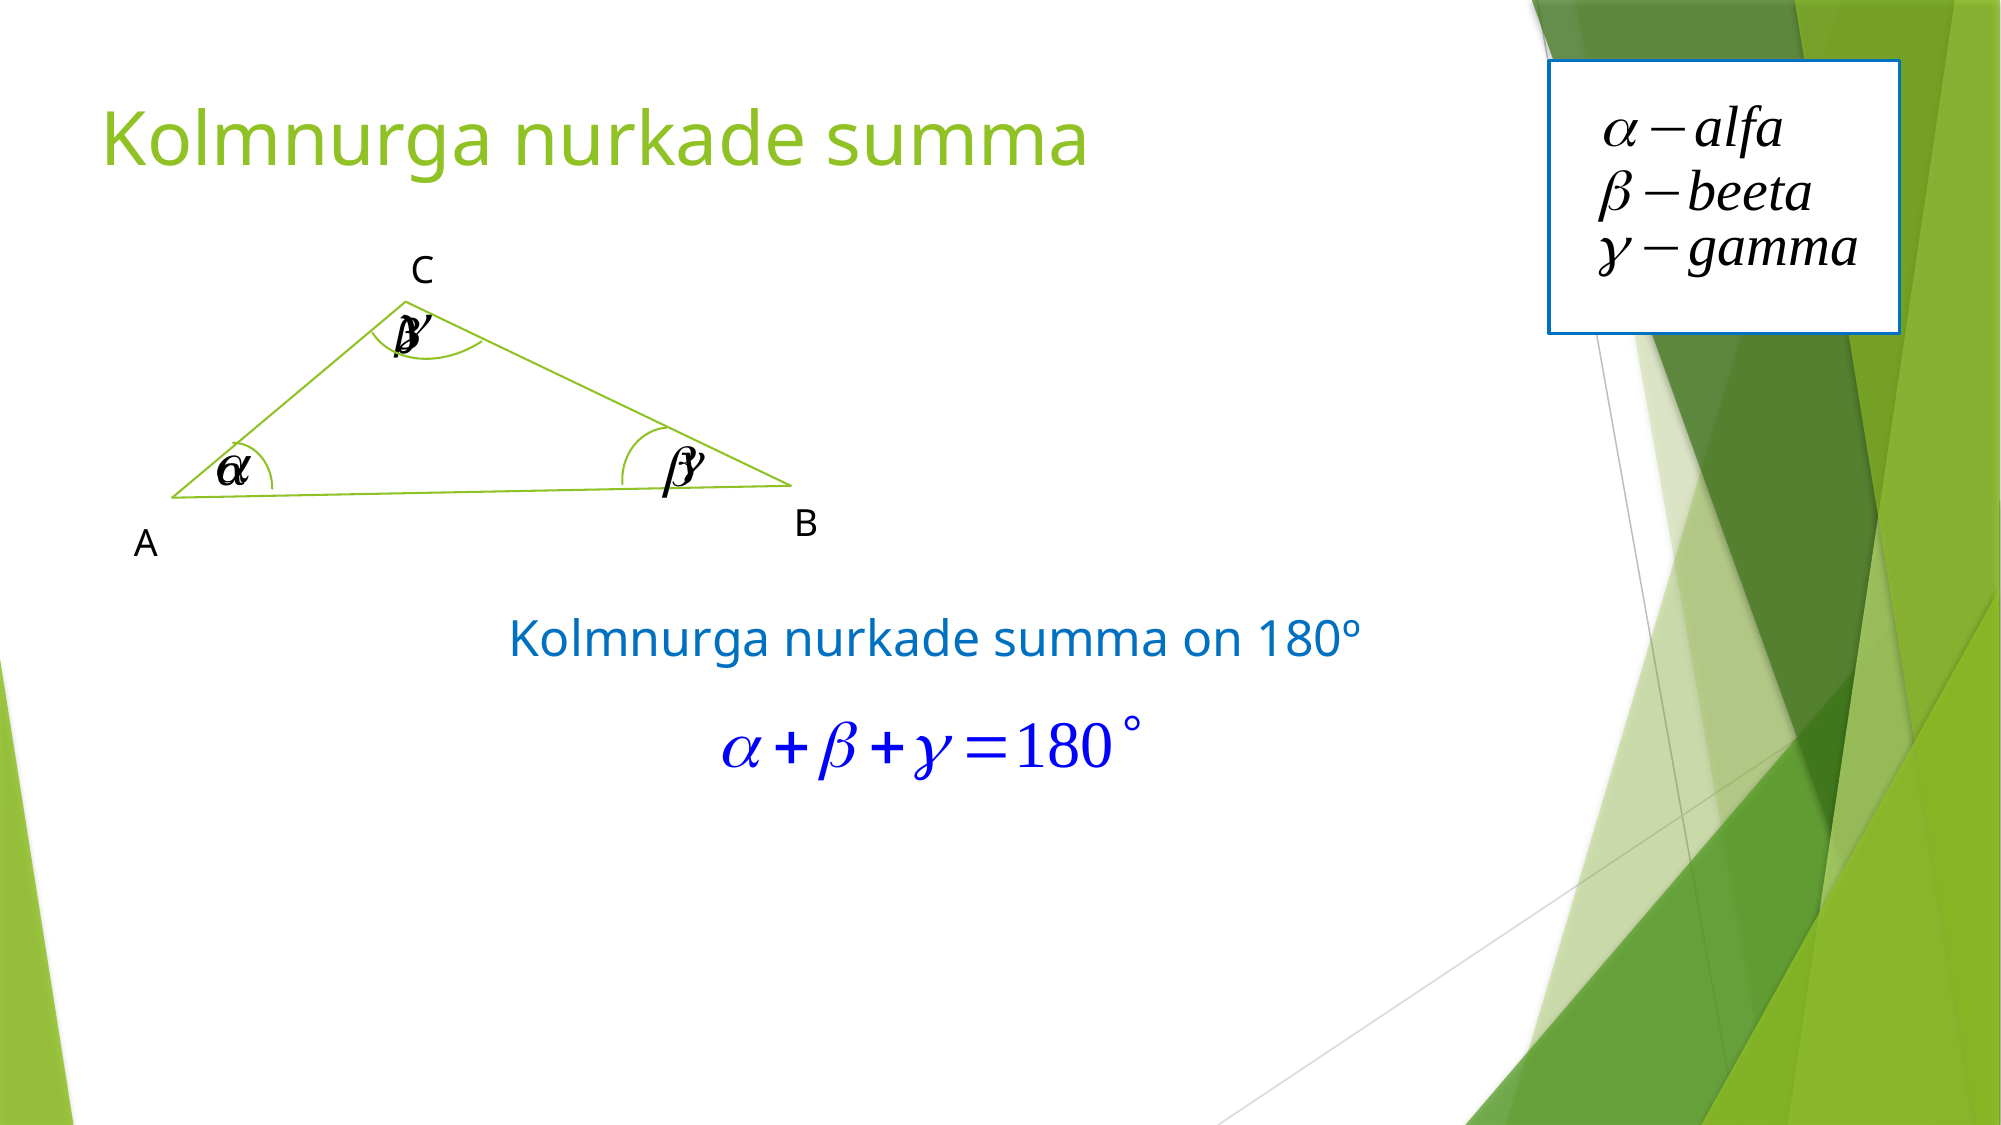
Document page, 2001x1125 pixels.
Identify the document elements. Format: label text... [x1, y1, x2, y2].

text_box A [119, 511, 173, 572]
chart [1588, 94, 1867, 280]
text_box Kolmnurga nurkade summa on 180º [494, 599, 1390, 674]
title Kolmnurga nurkade summa [85, 83, 1496, 300]
text_box B [778, 491, 833, 552]
text_box [1548, 60, 1900, 334]
chart [388, 312, 443, 359]
chart [712, 708, 1150, 785]
chart [652, 438, 718, 501]
text_box C [395, 238, 449, 299]
chart [206, 449, 263, 495]
